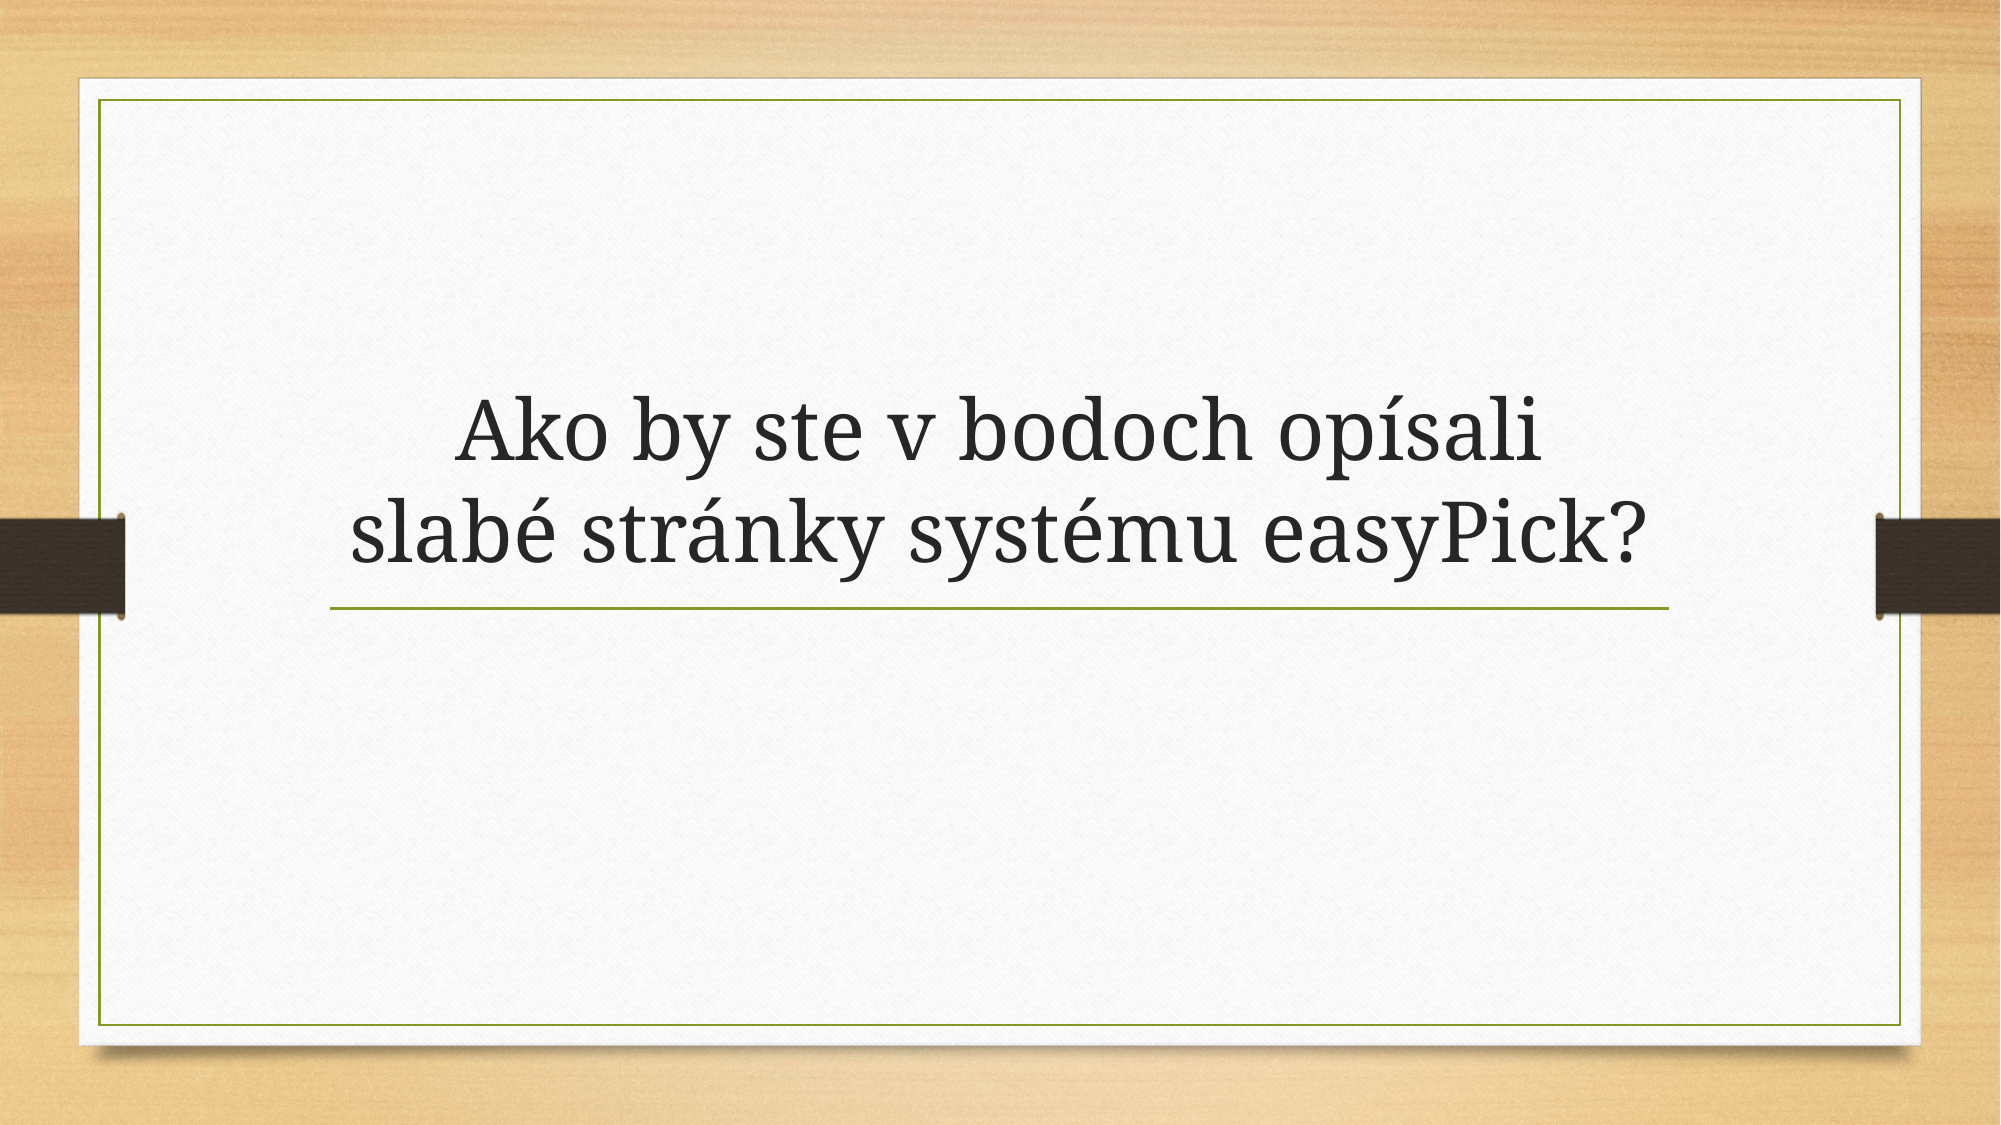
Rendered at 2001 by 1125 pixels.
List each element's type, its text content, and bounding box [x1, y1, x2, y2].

title Ako by ste v bodoch opísali slabé stránky systému easyPick? [330, 287, 1669, 587]
